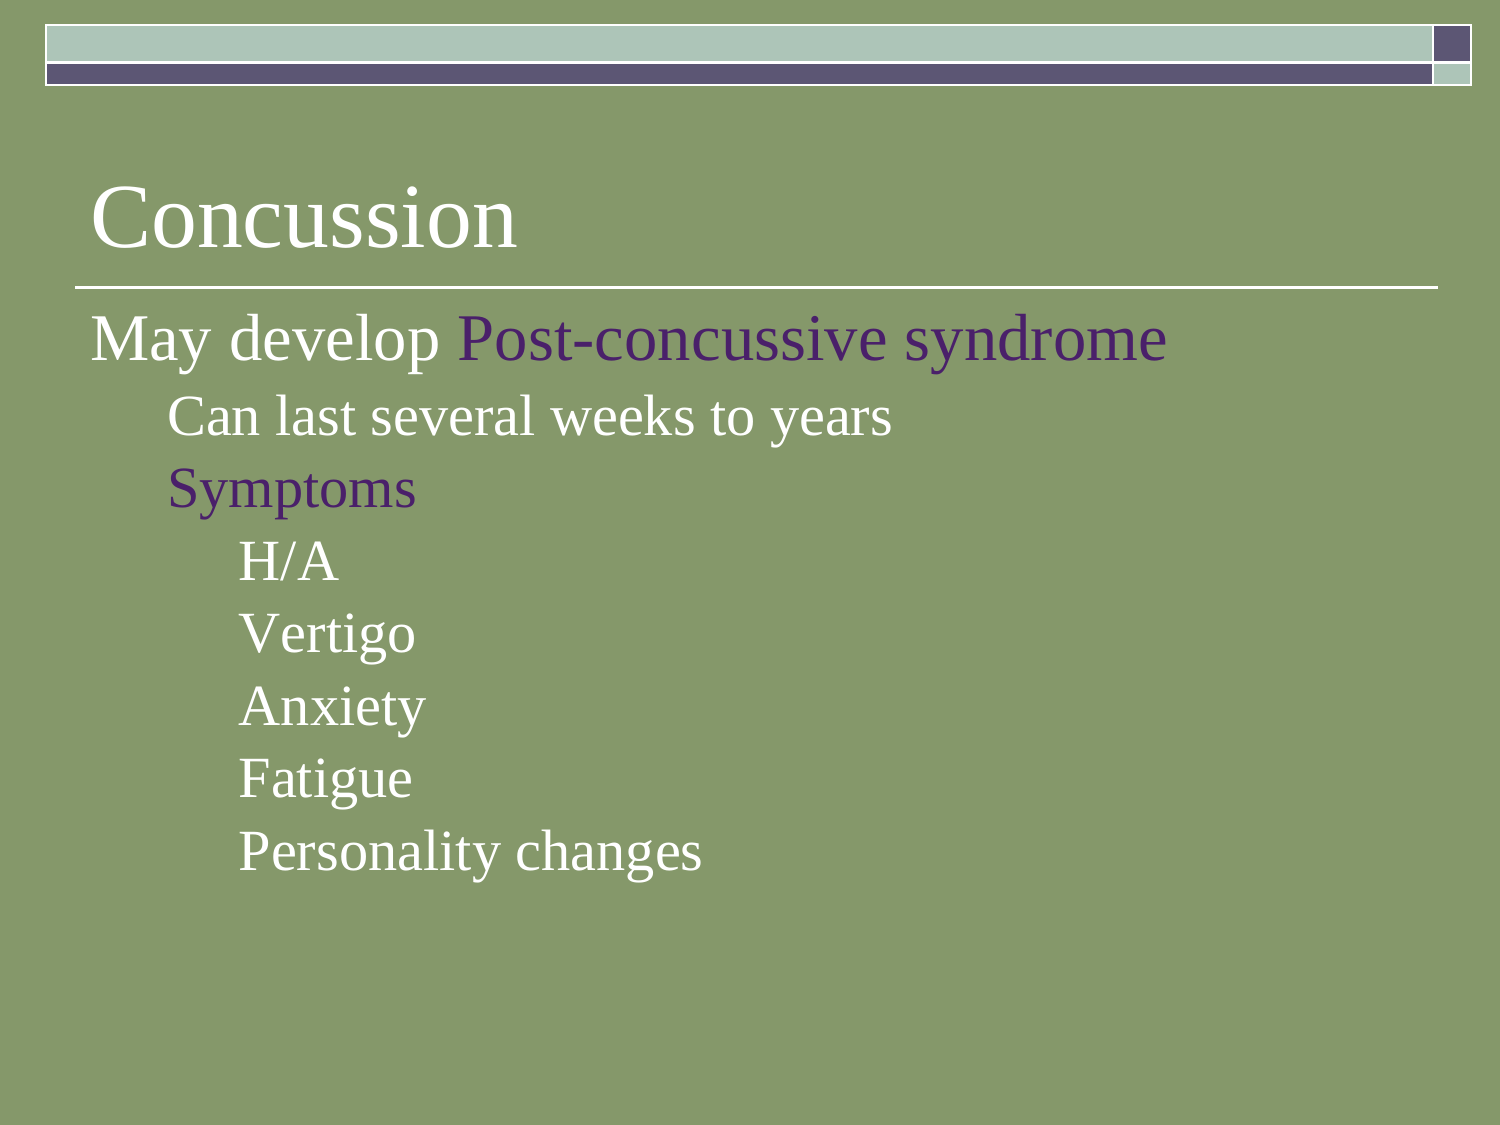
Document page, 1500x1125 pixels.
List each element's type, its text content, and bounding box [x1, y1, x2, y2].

title Concussion [75, 87, 1426, 275]
list May develop Post-concussive syndrome Can last several weeks to years Symptoms H/A Vertigo Anxiety Fatigue Personality changes [75, 299, 1426, 1006]
